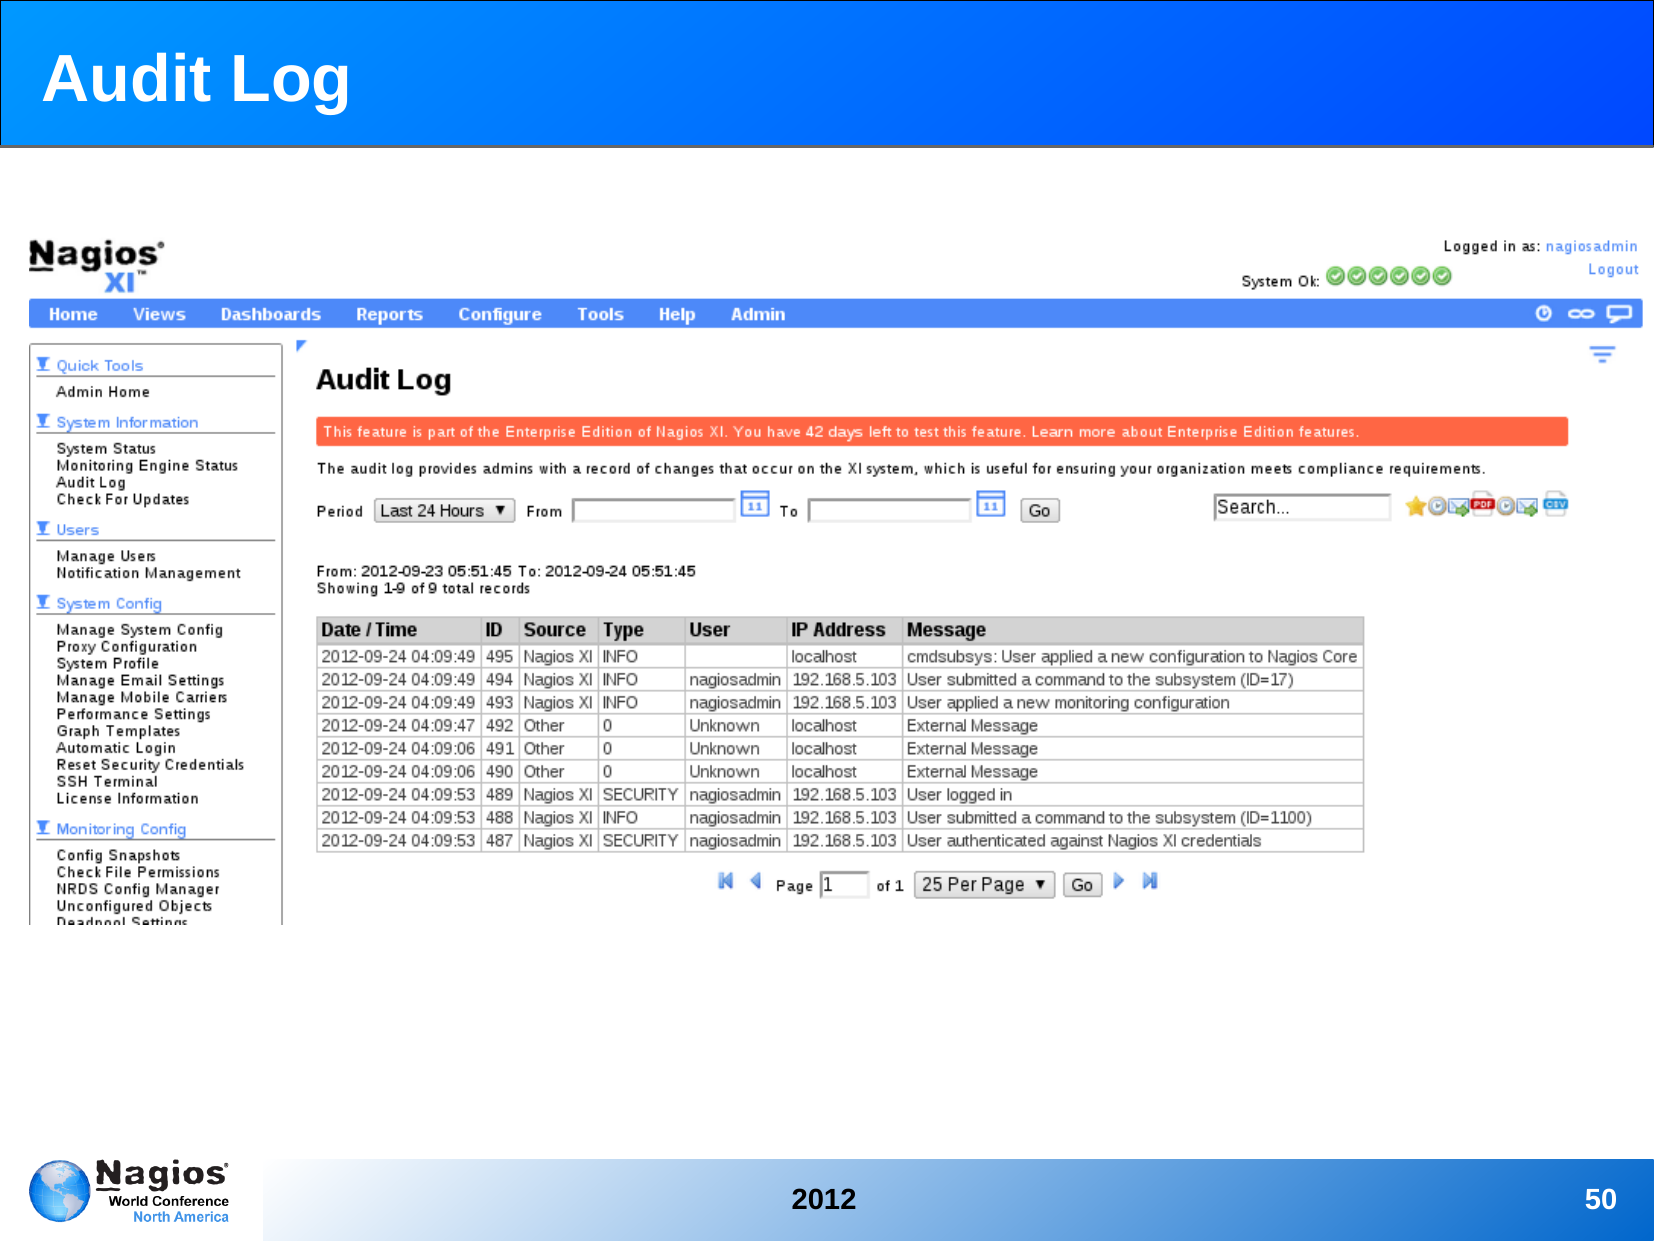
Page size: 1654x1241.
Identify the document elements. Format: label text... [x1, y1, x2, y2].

picture [29, 233, 1646, 925]
picture [29, 1159, 229, 1235]
title Audit Log [41, 36, 1491, 120]
